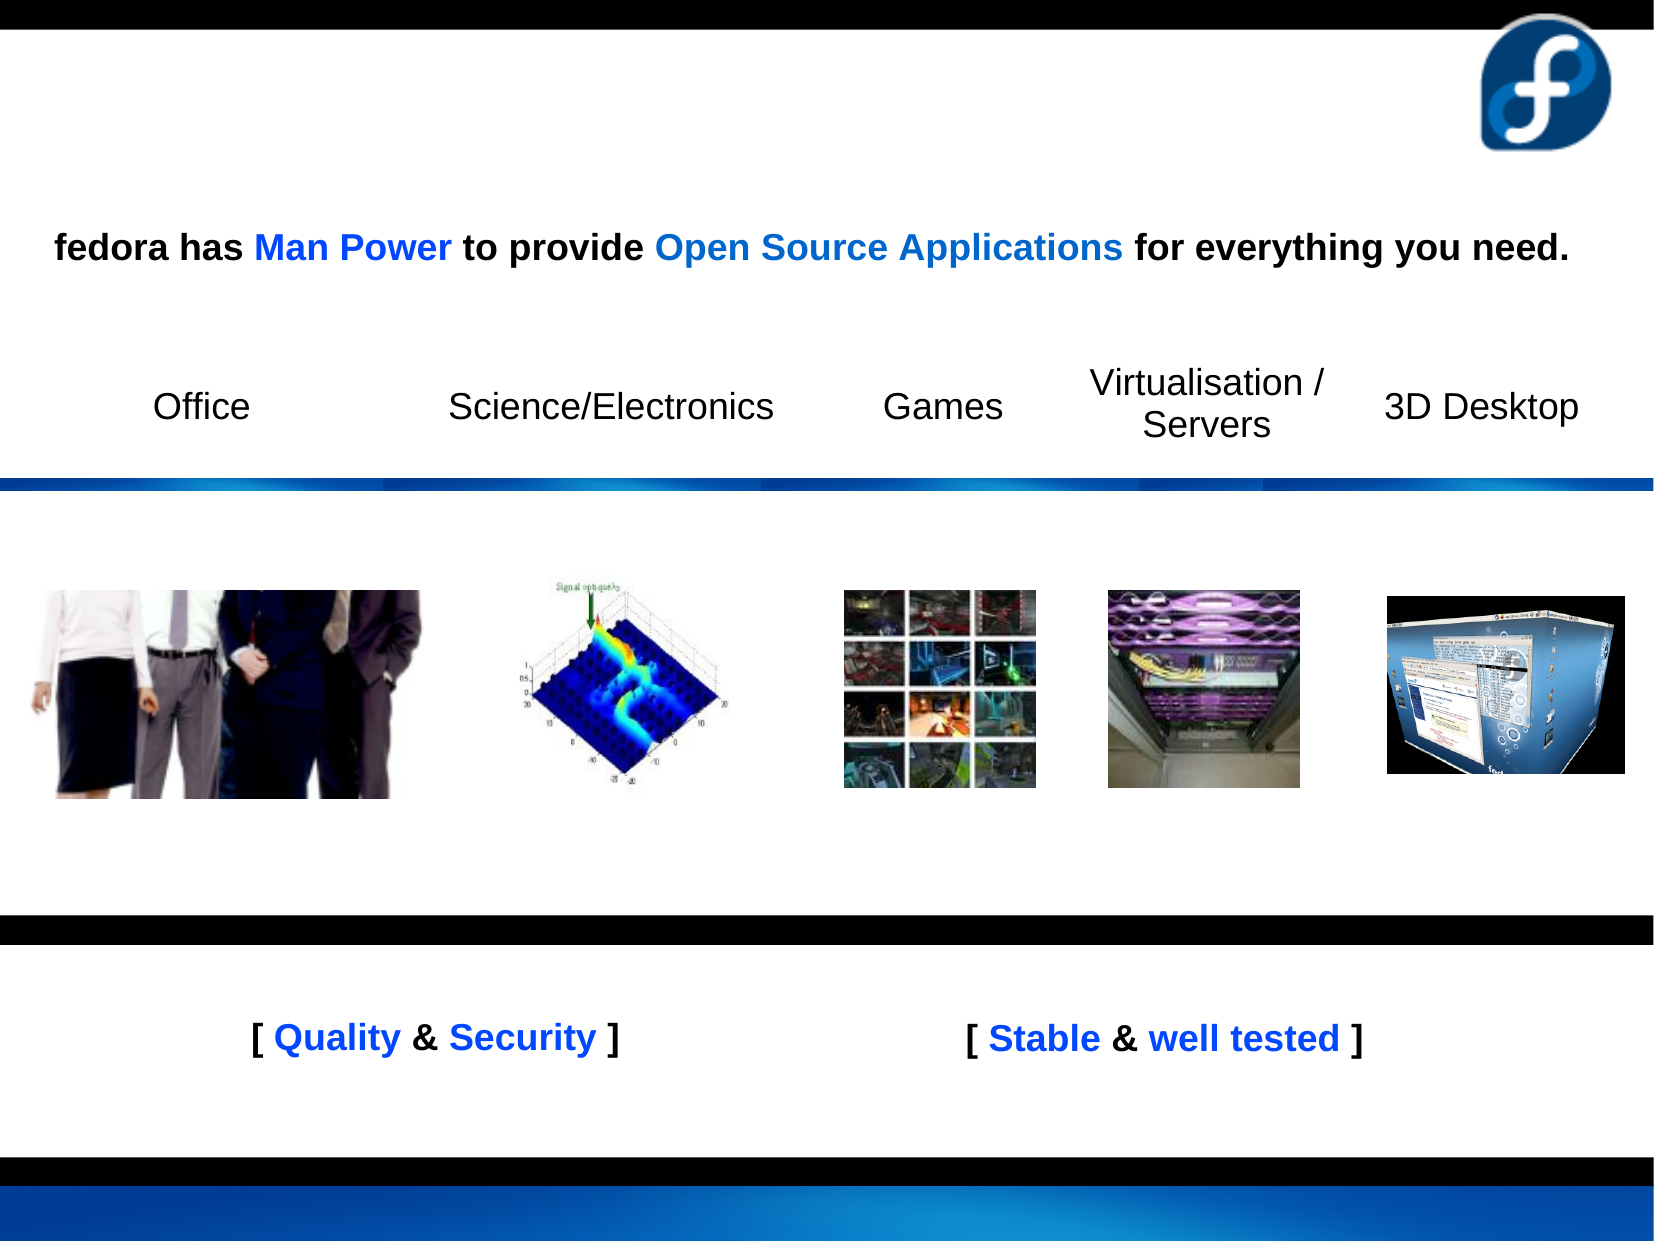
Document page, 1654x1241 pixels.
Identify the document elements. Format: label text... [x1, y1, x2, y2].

picture [0, 478, 1654, 491]
picture [29, 590, 424, 799]
picture [838, 12, 1622, 254]
picture [844, 590, 1036, 788]
text_box [0, 915, 1654, 945]
text_box fedora has Man Power to provide Open Source Applications for everything you need. [39, 218, 1584, 276]
text_box [ Quality & Security ] [236, 1009, 645, 1066]
picture [1387, 596, 1625, 774]
text_box Virtualisation / Servers [1074, 354, 1340, 454]
text_box [ Stable & well tested ] [950, 1010, 1379, 1067]
text_box Office [138, 378, 266, 436]
text_box 3D Desktop [1369, 378, 1595, 436]
text_box Games [868, 378, 1019, 436]
picture [501, 575, 739, 798]
text_box Science/Electronics [433, 378, 791, 436]
picture [1108, 590, 1300, 788]
picture [0, 1186, 1654, 1241]
